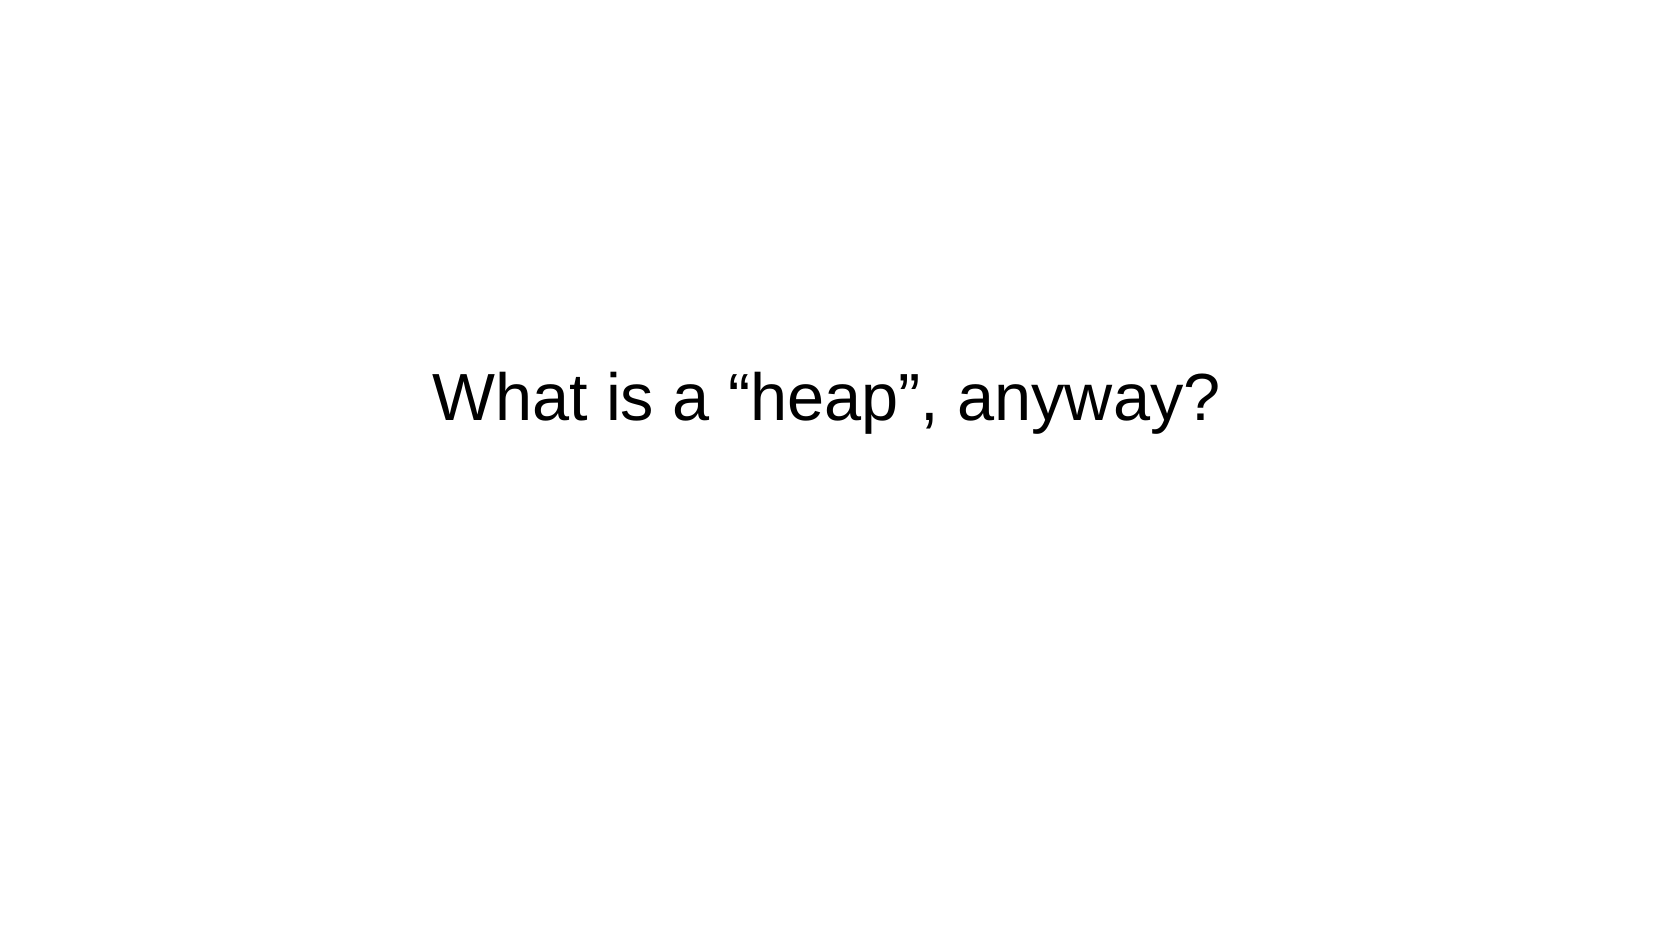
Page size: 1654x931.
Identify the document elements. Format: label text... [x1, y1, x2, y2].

subtitle What is a “heap”, anyway? [82, 37, 1571, 757]
